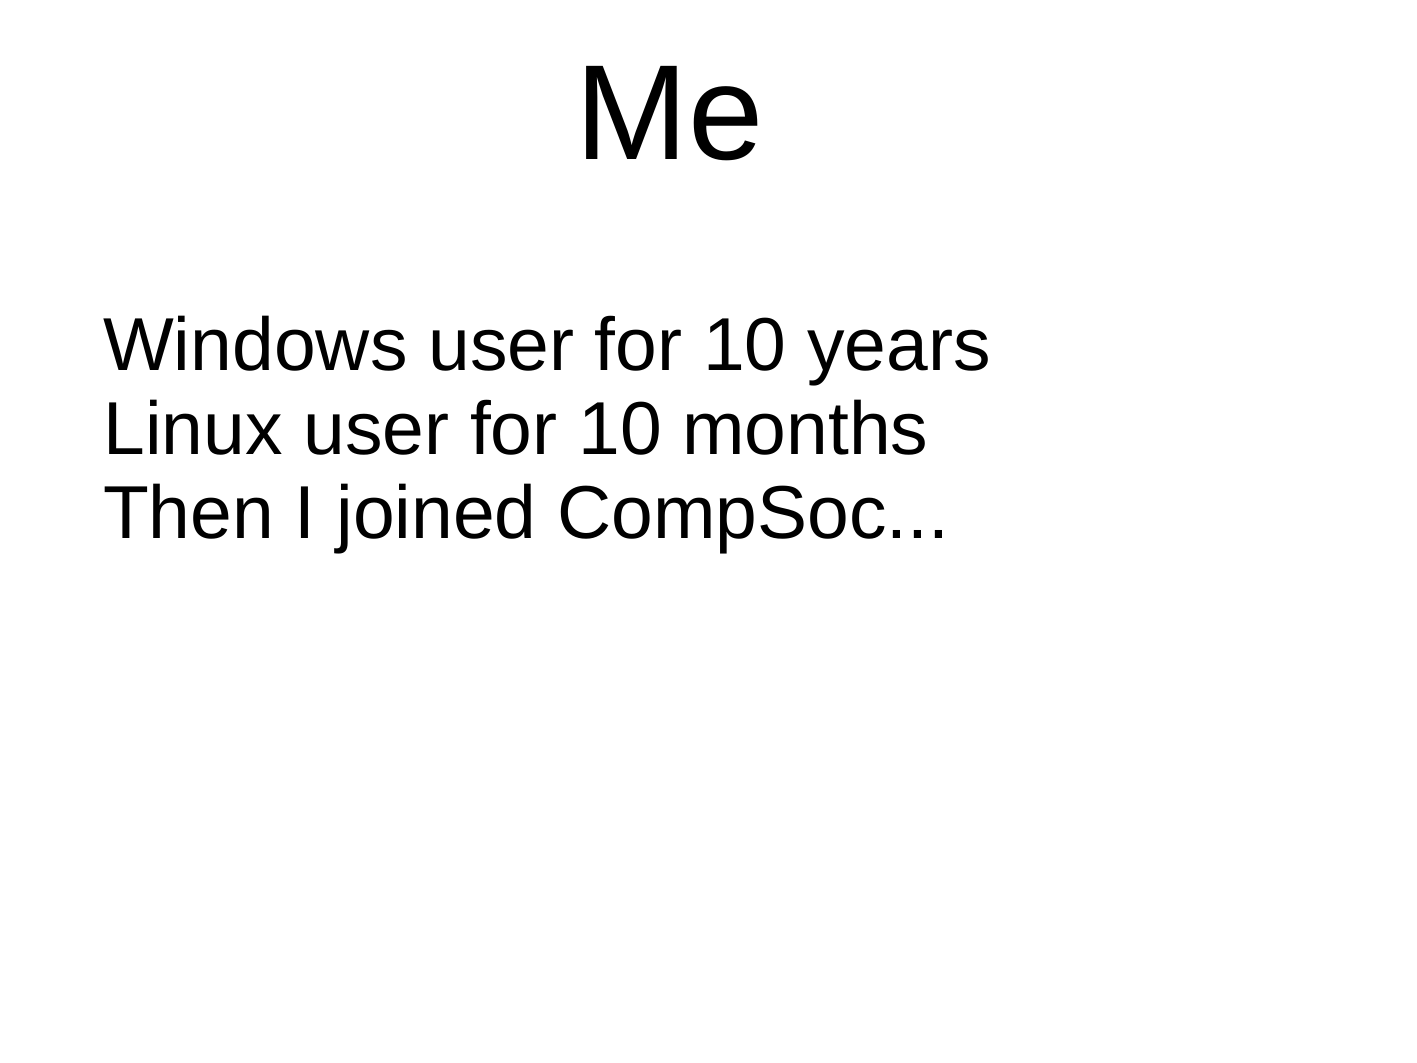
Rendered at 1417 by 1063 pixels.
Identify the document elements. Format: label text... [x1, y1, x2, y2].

text_box Windows user for 10 years Linux user for 10 months Then I joined CompSoc... [88, 295, 1241, 644]
text_box Me [561, 29, 886, 246]
